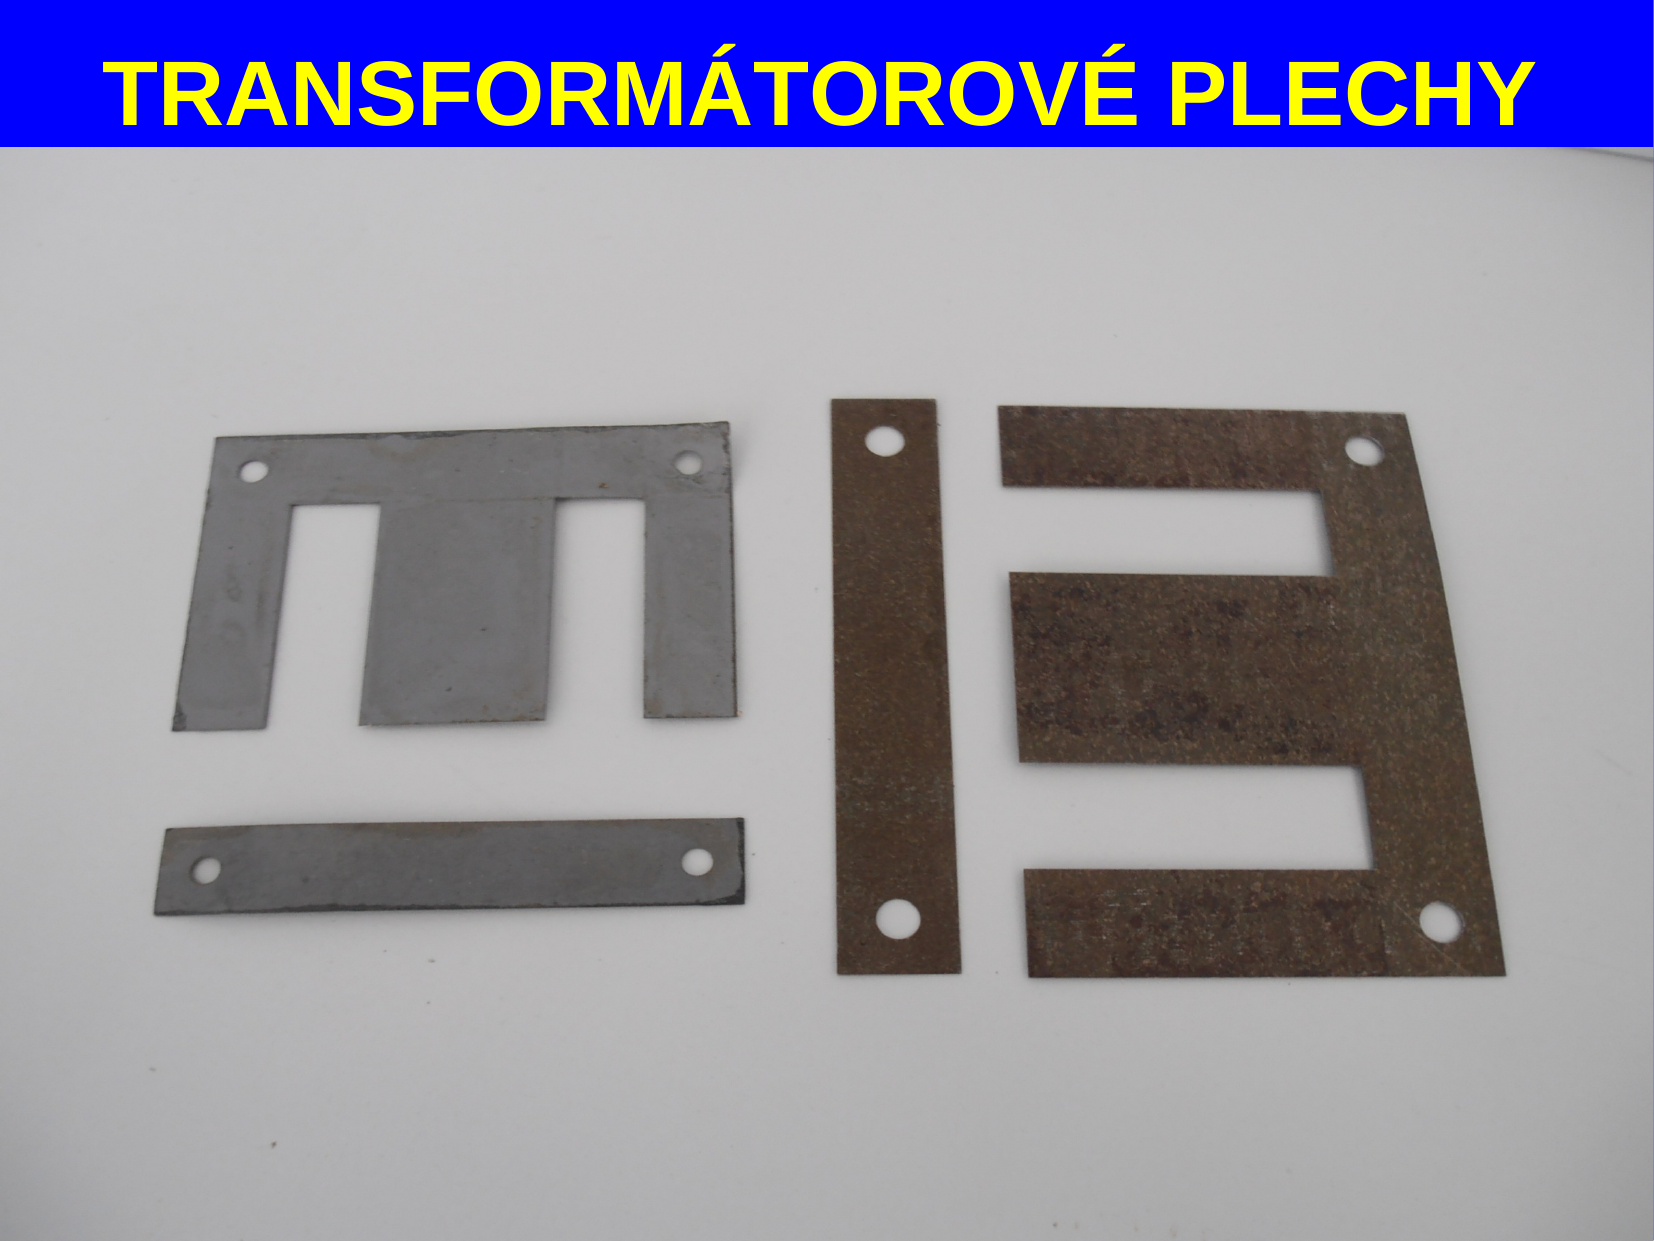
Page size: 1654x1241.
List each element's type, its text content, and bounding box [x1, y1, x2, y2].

title TRANSFORMÁTOROVÉ PLECHY [76, 0, 1565, 147]
picture [0, 147, 1654, 1241]
